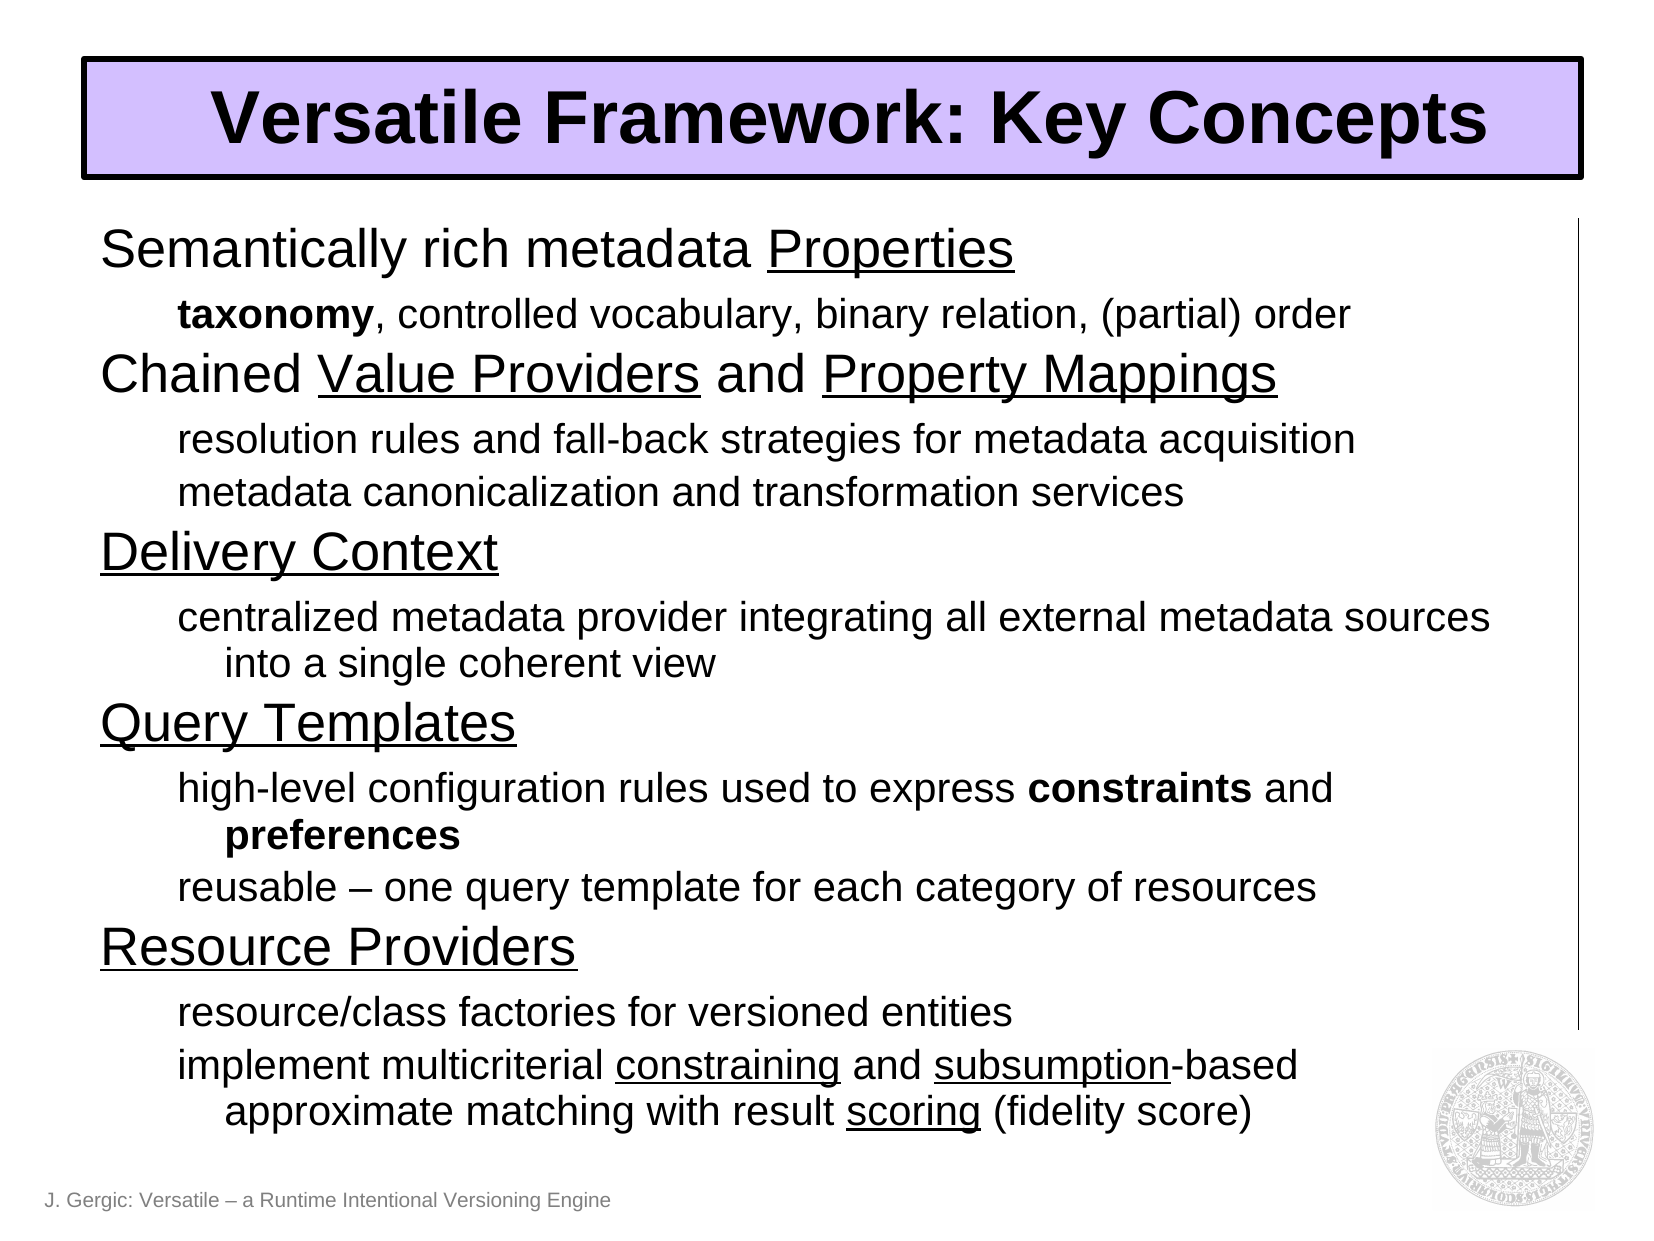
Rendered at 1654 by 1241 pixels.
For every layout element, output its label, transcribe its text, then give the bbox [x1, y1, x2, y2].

list Semantically rich metadata Properties taxonomy, controlled vocabulary, binary relation, (partial) order Chained Value Providers and Property Mappings resolution rules and fall-back strategies for metadata acquisition metadata canonicalization and transformation services Delivery Context centralized metadata provider integrating all external metadata sources into a single coherent view Query Templates high-level configuration rules used to express constraints and preferences reusable – one query template for each category of resources Resource Providers resource/class factories for versioned entities implement multicriterial constraining and subsumption‑based approximate matching with result scoring (fidelity score) [82, 218, 1536, 1141]
picture [1432, 1048, 1595, 1211]
title Versatile Framework: Key Concepts [84, 58, 1582, 178]
